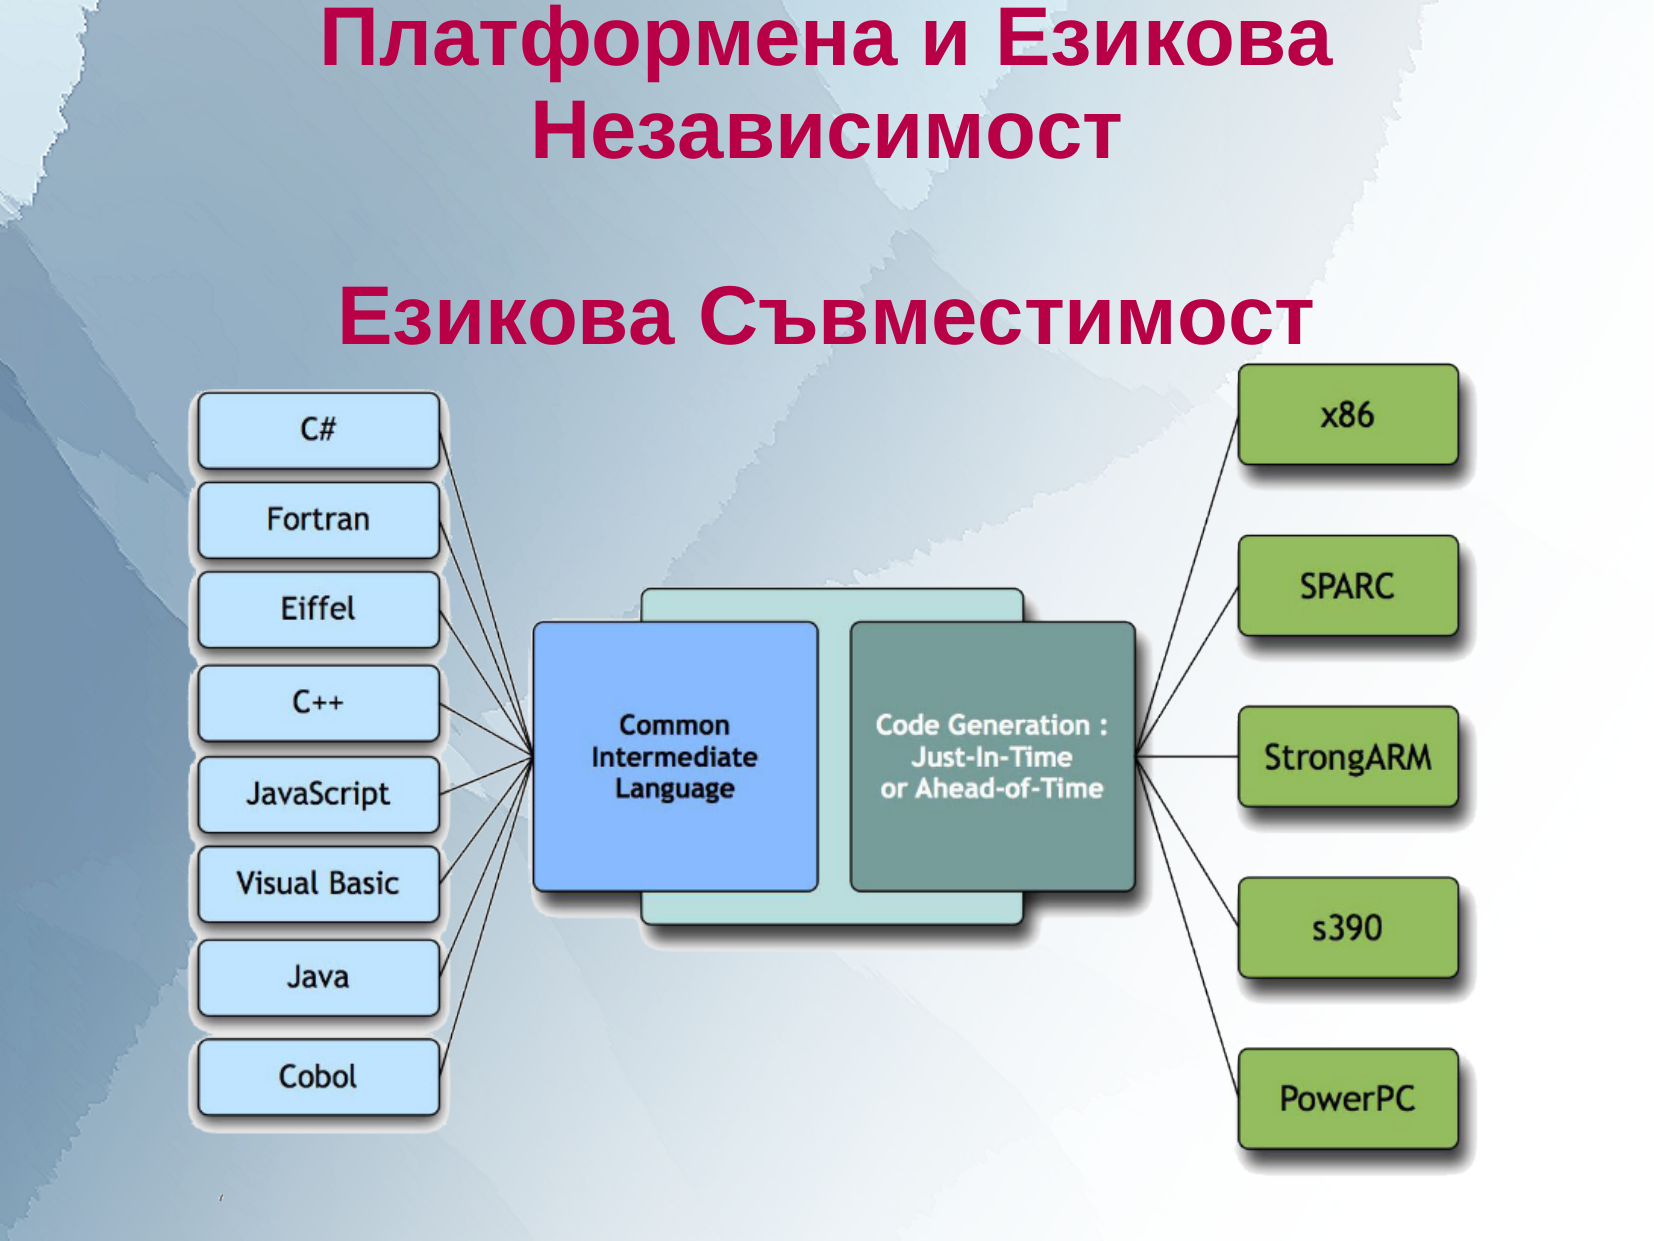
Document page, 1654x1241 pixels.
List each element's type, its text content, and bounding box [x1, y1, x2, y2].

picture [0, 0, 1654, 1241]
title Платформена и Езикова Независимост Езикова Съвместимост [82, 0, 1571, 363]
